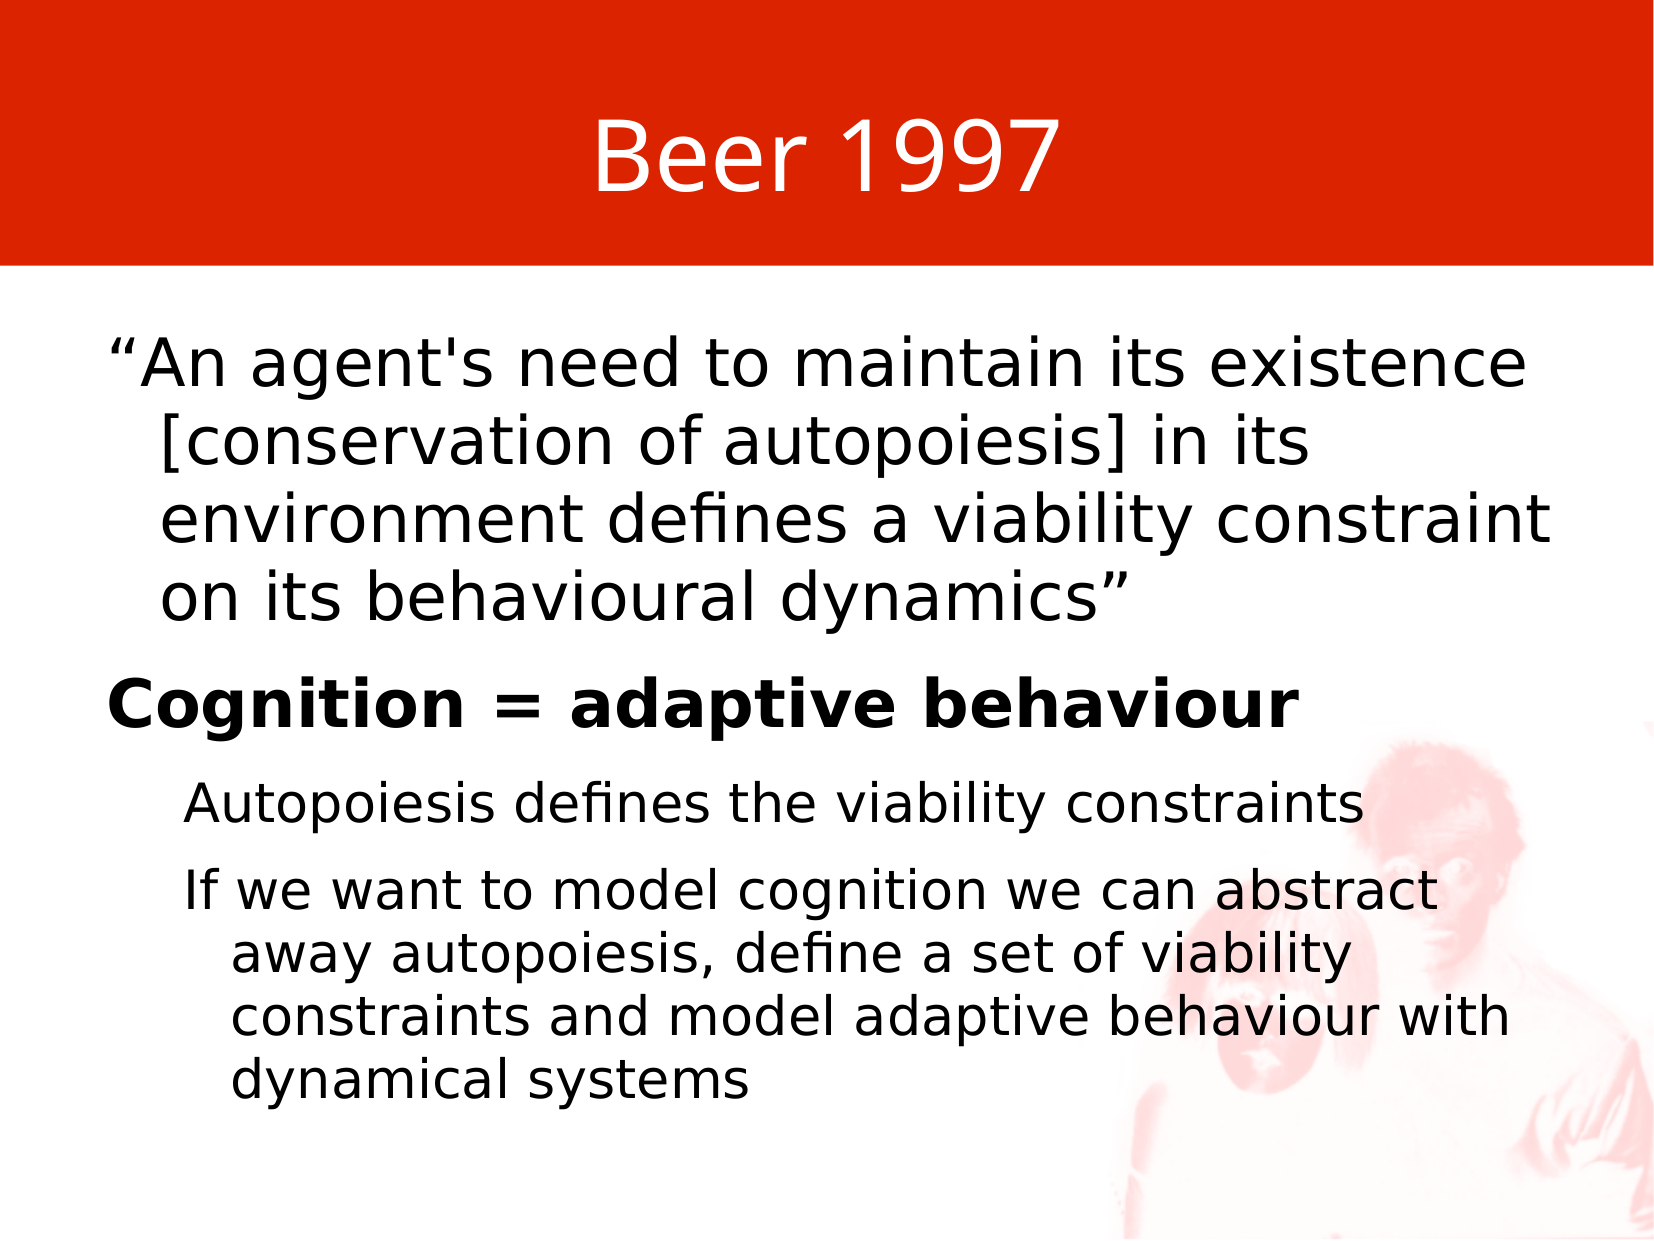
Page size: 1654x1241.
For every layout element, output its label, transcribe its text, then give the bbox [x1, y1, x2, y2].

list “An agent's need to maintain its existence [conservation of autopoiesis] in its environment defines a viability constraint on its behavioural dynamics” Cognition = adaptive behaviour Autopoiesis defines the viability constraints If we want to model cognition we can abstract away autopoiesis, define a set of viability constraints and model adaptive behaviour with dynamical systems [88, 324, 1577, 1112]
picture [0, 266, 1654, 1241]
text_box [0, 0, 1654, 266]
title Beer 1997 [82, 49, 1571, 257]
